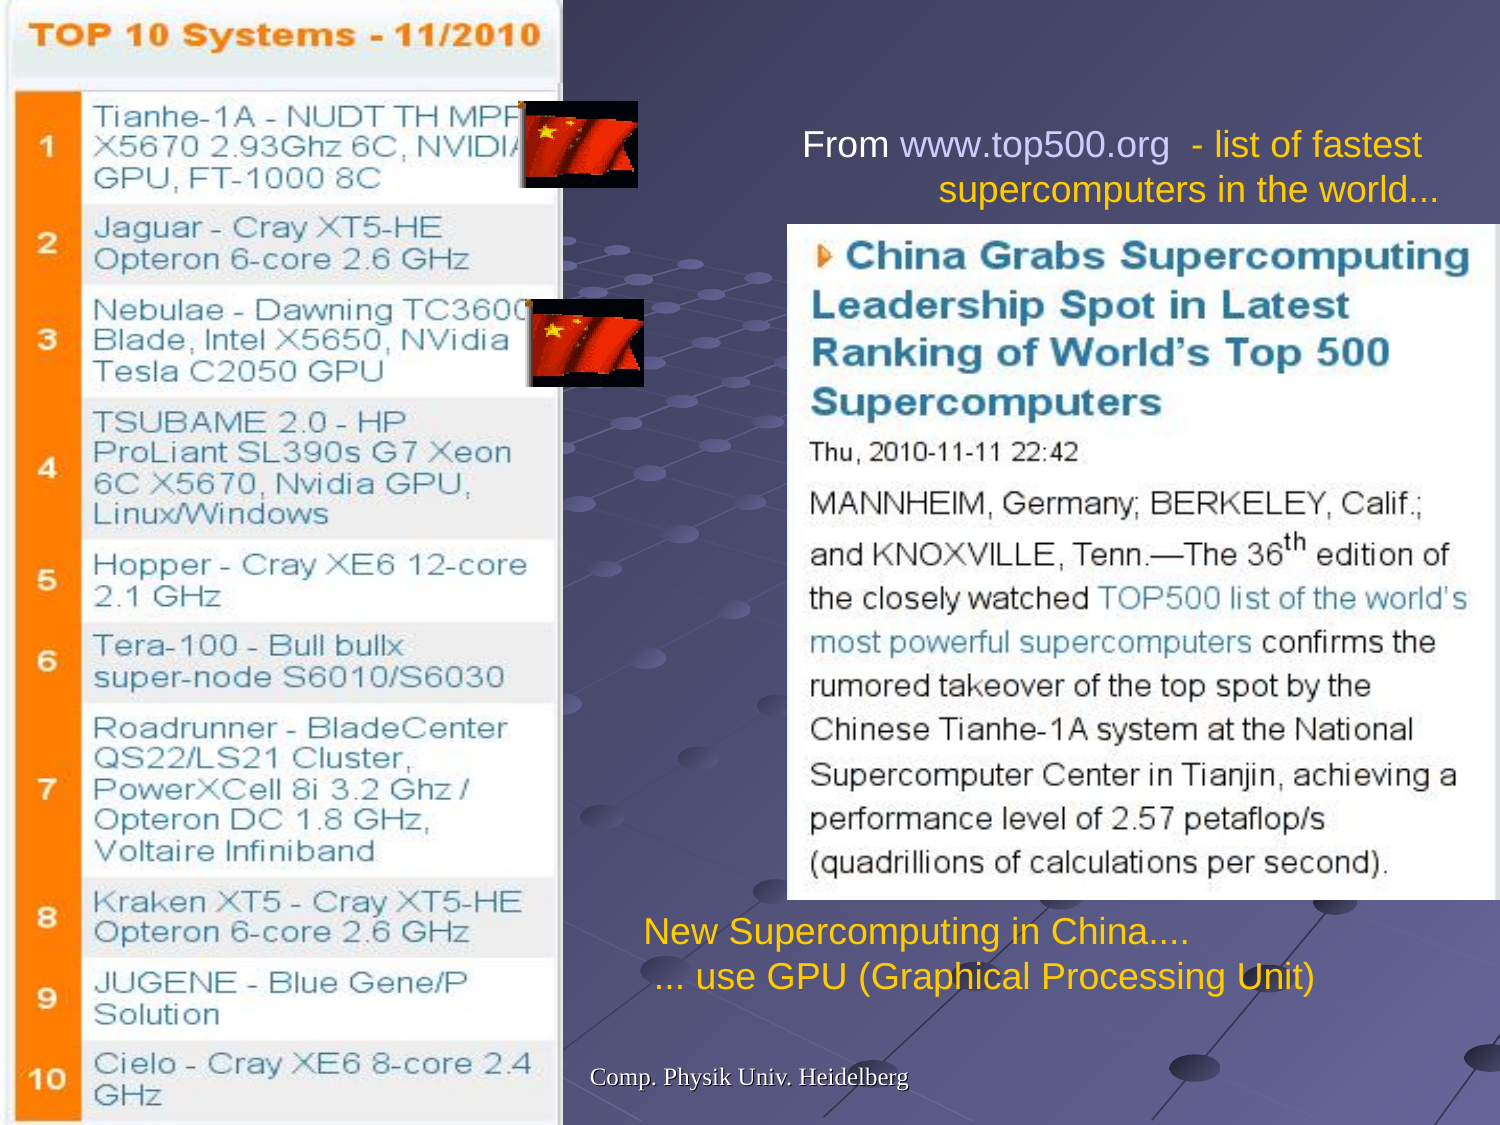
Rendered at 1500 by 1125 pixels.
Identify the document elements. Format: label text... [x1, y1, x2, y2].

text_box From www.top500.org - list of fastest supercomputers in the world... [787, 112, 1500, 218]
picture [0, 0, 644, 1125]
text_box New Supercomputing in China.... ... use GPU (Graphical Processing Unit) [628, 899, 1342, 983]
picture [787, 224, 1500, 901]
